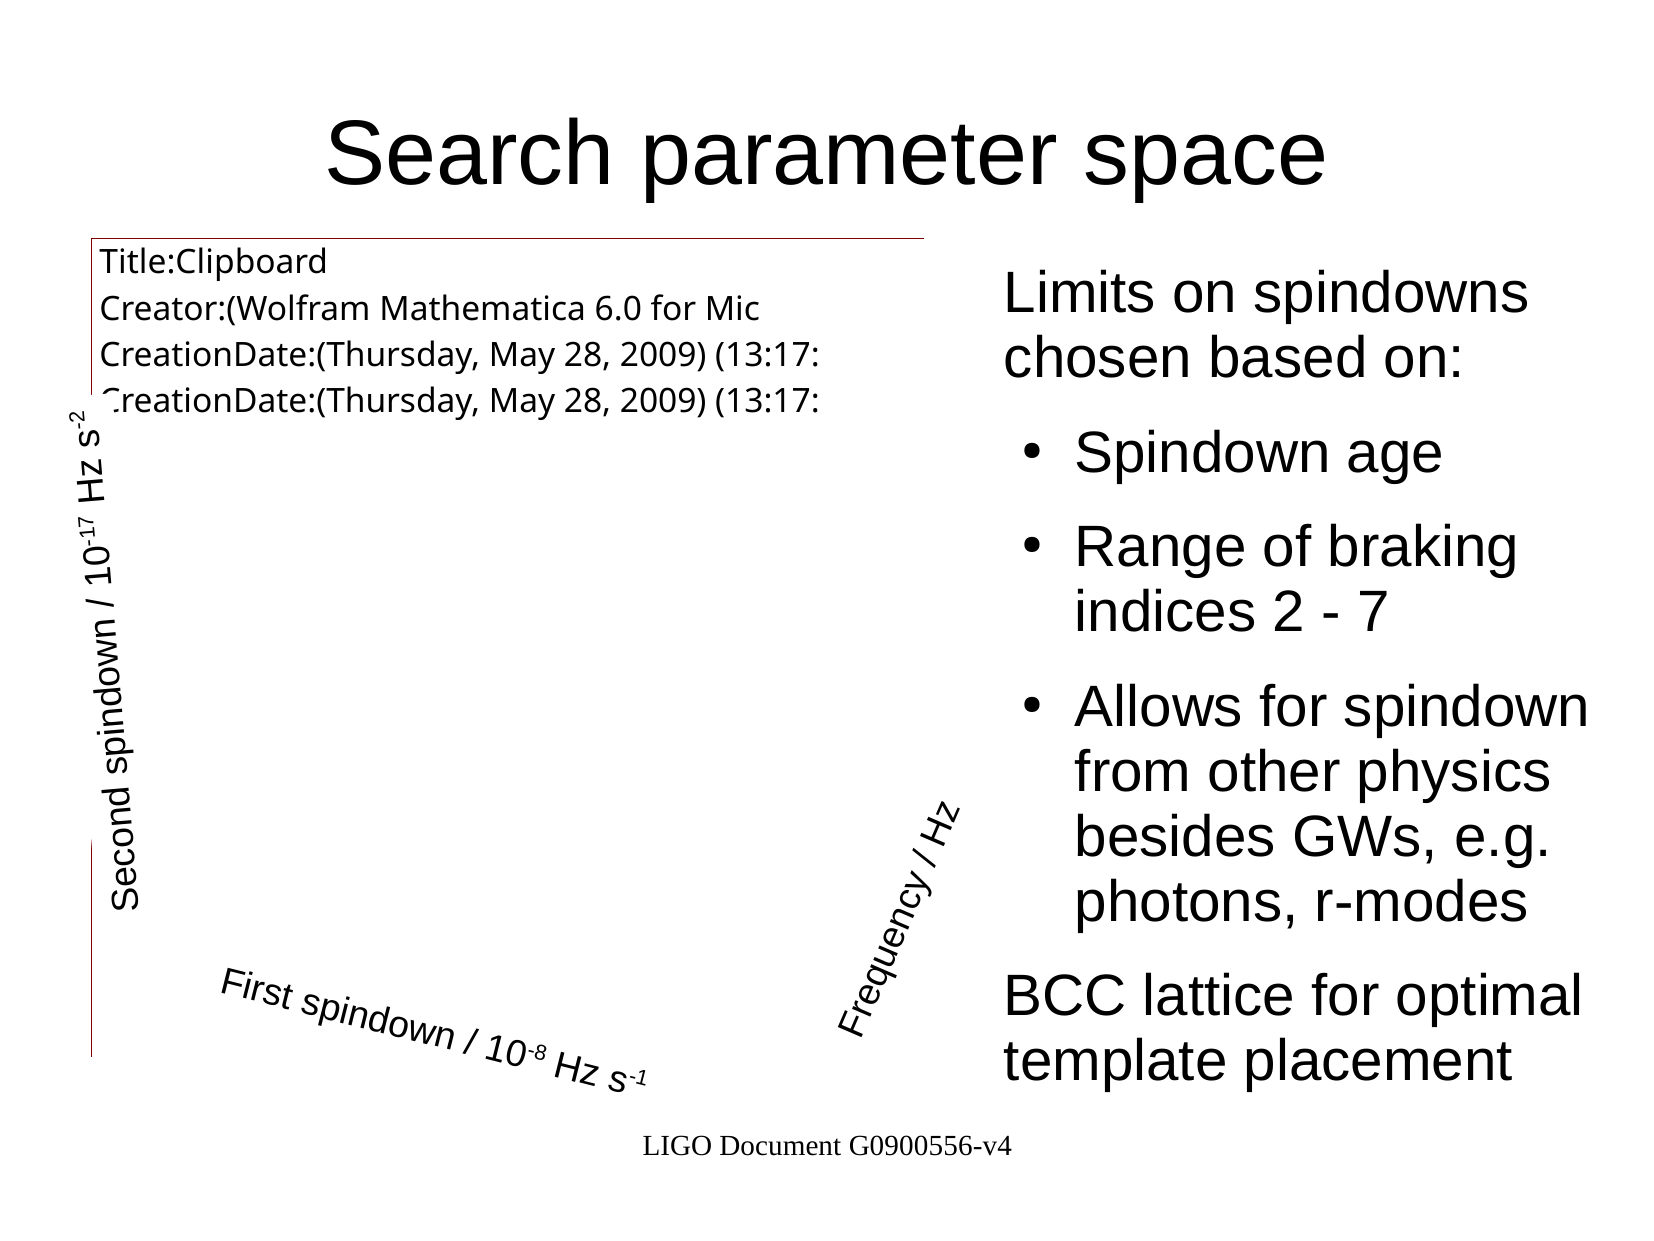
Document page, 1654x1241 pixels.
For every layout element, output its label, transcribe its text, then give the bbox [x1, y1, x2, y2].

list Limits on spindowns chosen based on: Spindown age Range of braking indices 2 - 7 Allows for spindown from other physics besides GWs, e.g. photons, r-modes BCC lattice for optimal template placement [1003, 259, 1595, 1150]
text_box Frequency / Hz [816, 777, 981, 1061]
title Search parameter space [82, 49, 1571, 257]
picture [871, 935, 924, 1057]
text_box Second spindown / 10-17 Hz s-2 [54, 393, 158, 930]
picture [88, 257, 924, 1057]
text_box First spindown / 10-8 Hz s-1 [200, 948, 668, 1120]
